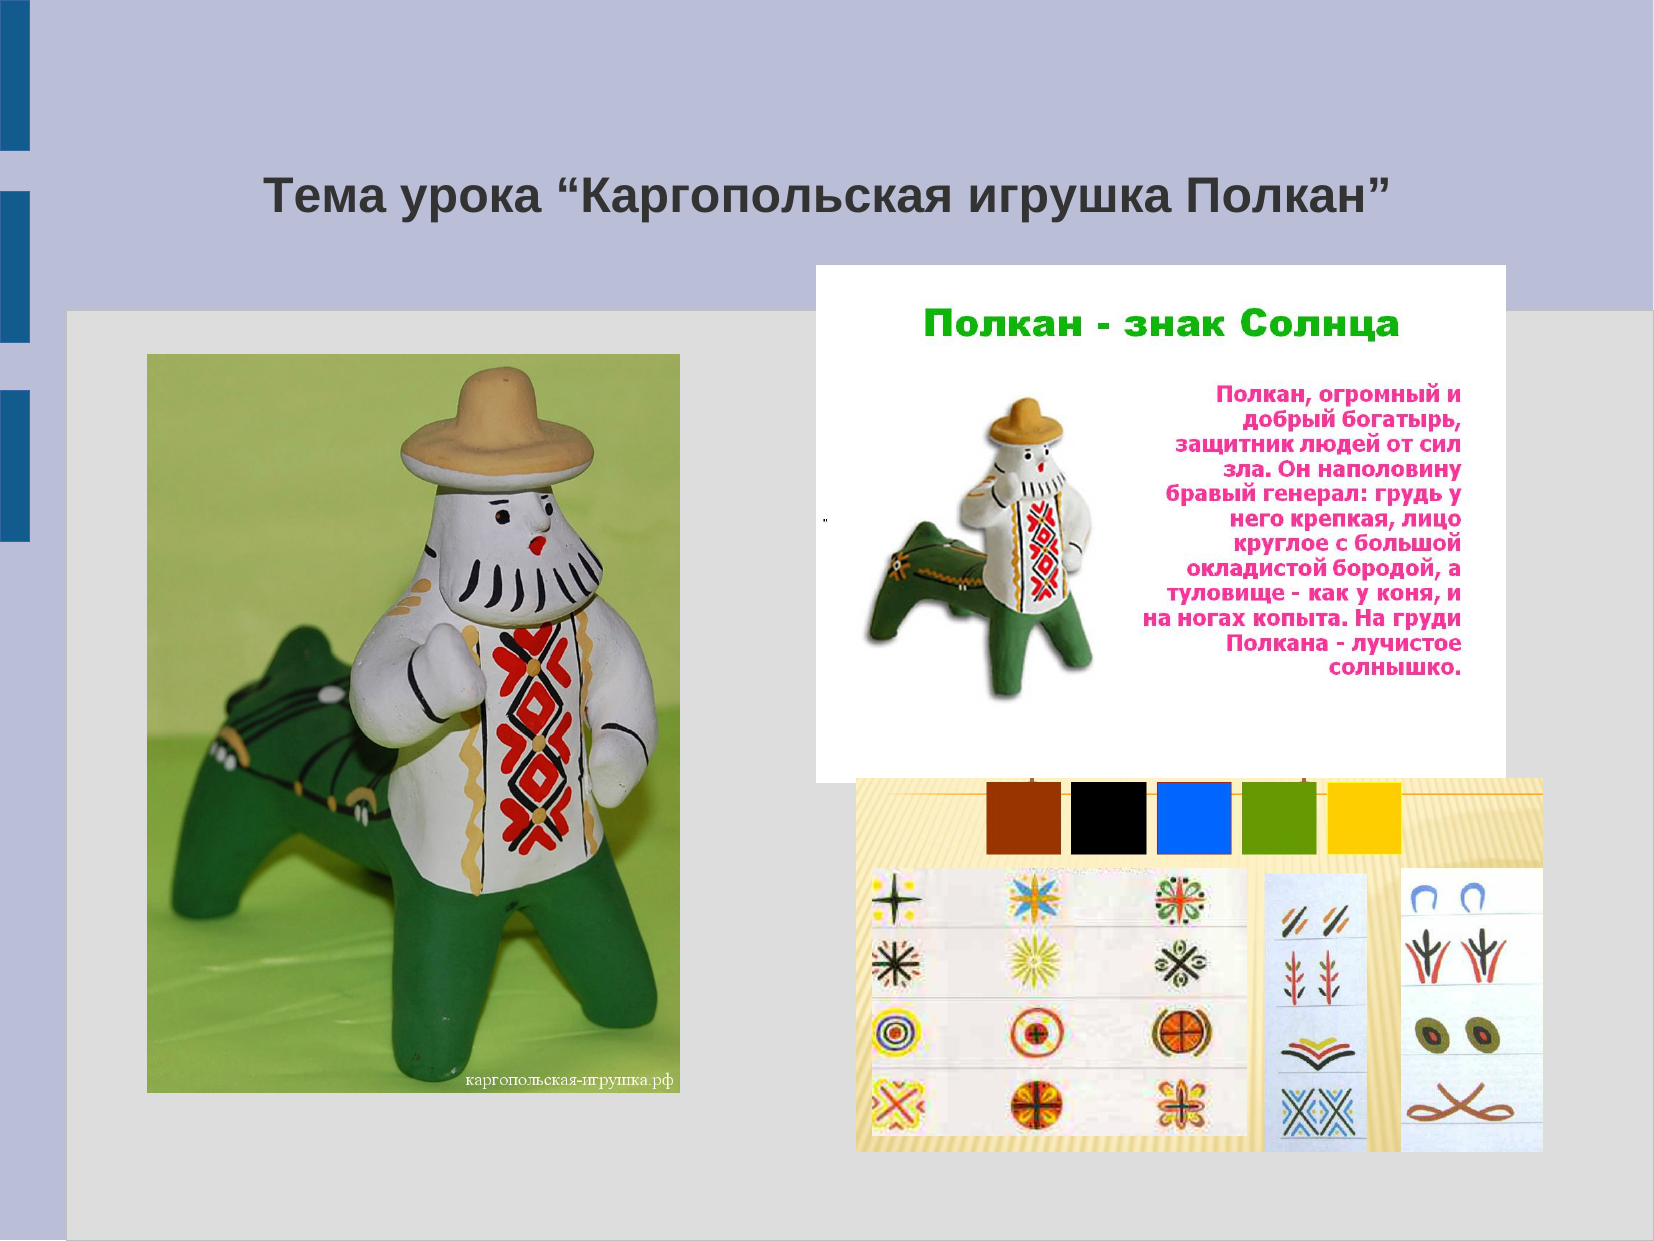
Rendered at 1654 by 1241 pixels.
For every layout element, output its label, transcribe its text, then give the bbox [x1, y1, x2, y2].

picture [147, 354, 680, 1093]
picture [816, 265, 1543, 1152]
title Тема урока “Каргопольская игрушка Полкан” [121, 91, 1534, 299]
